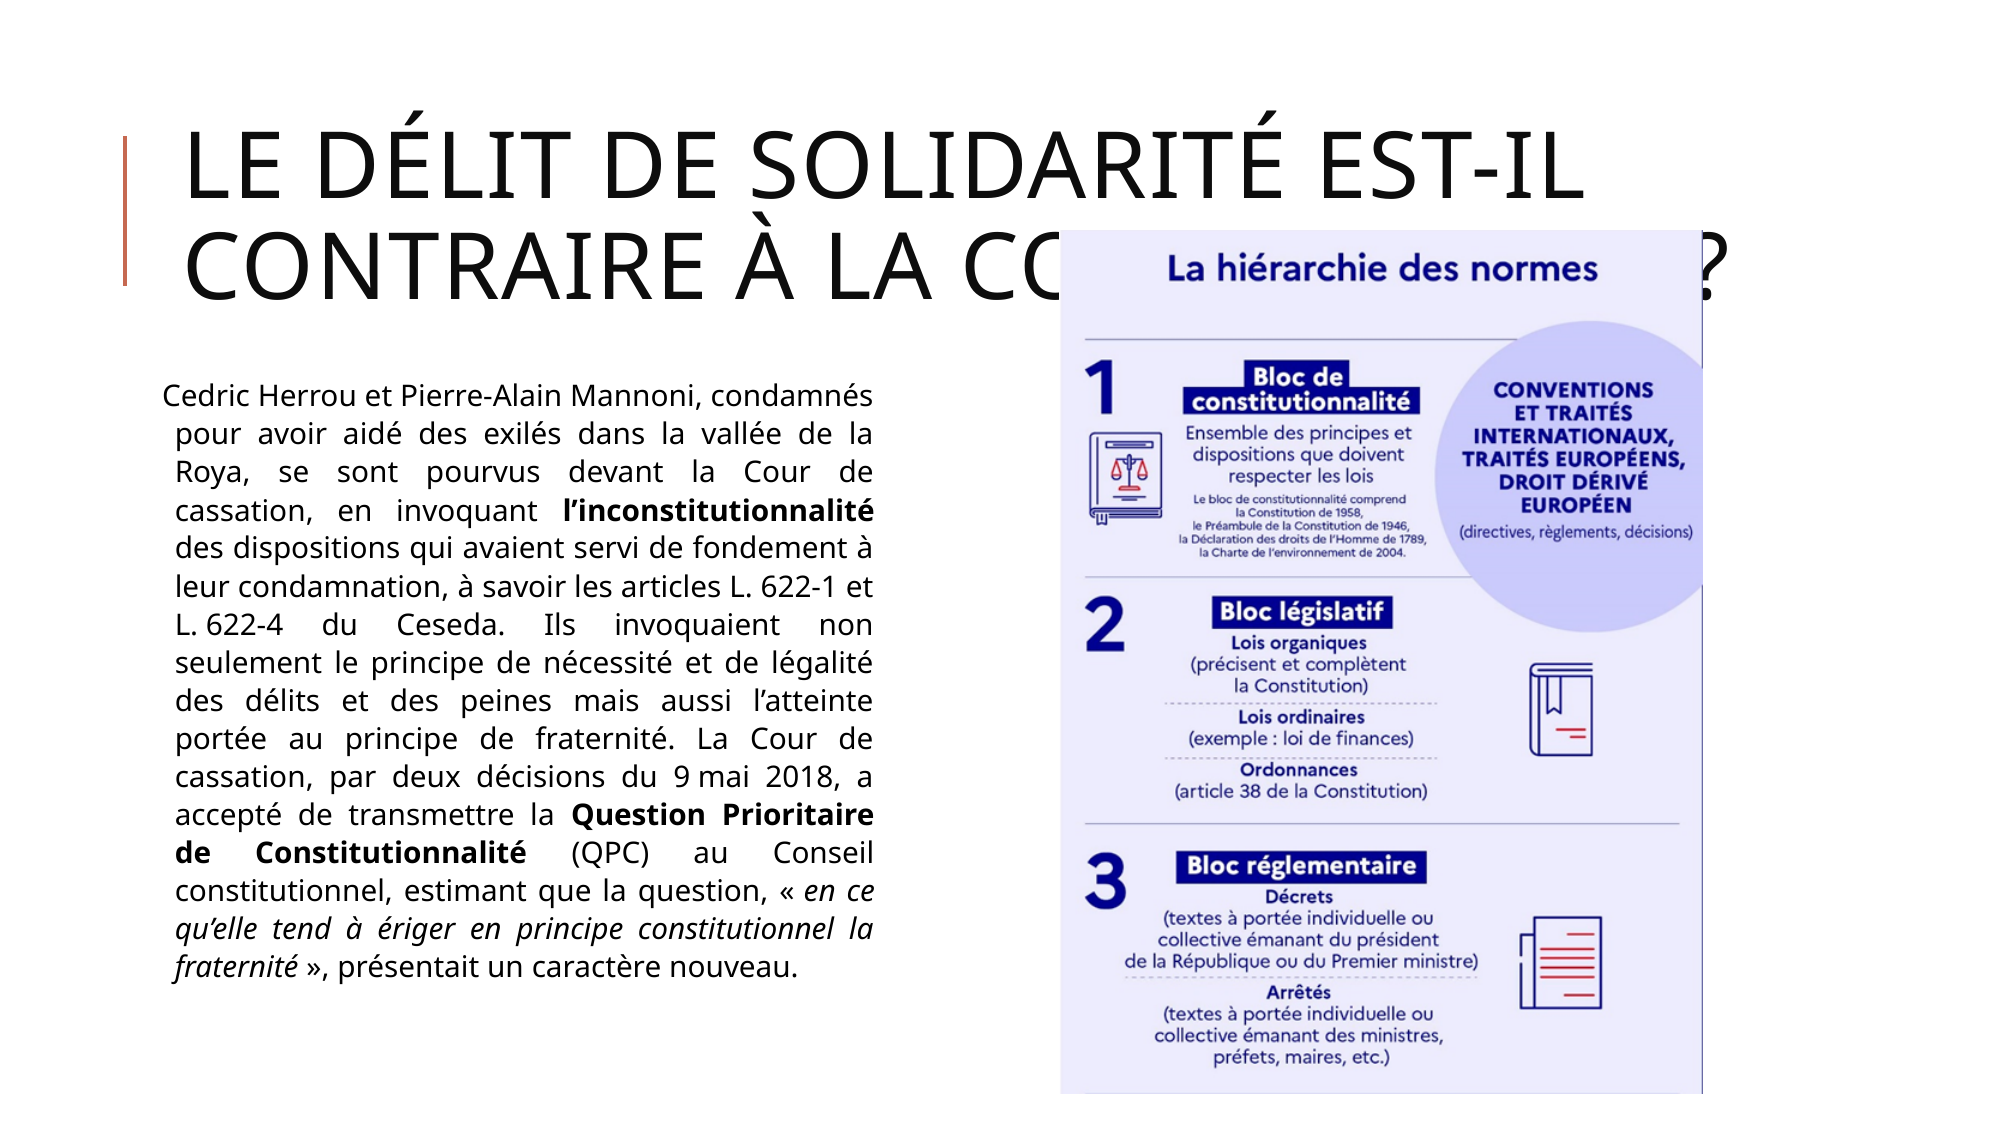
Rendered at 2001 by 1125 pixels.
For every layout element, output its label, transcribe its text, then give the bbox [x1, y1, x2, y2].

list Cedric Herrou et Pierre-Alain Mannoni, condamnés pour avoir aidé des exilés dans la vallée de la Roya, se sont pourvus devant la Cour de cassation, en invoquant l’inconstitutionnalité des dispositions qui avaient servi de fondement à leur condamnation, à savoir les articles L. 622-1 et L. 622-4 du Ceseda. Ils invoquaient non seulement le principe de nécessité et de légalité des délits et des peines mais aussi l’atteinte portée au principe de fraternité. La Cour de cassation, par deux décisions du 9 mai 2018, a accepté de transmettre la Question Prioritaire de Constitutionnalité (QPC) au Conseil constitutionnel, estimant que la question, « en ce qu’elle tend à ériger en principe constitutionnel la fraternité », présentait un caractère nouveau. [142, 368, 883, 1029]
picture [1059, 230, 1703, 1094]
title Le délit de solidarité est-il contraire à la constitution ? [168, 96, 1763, 343]
